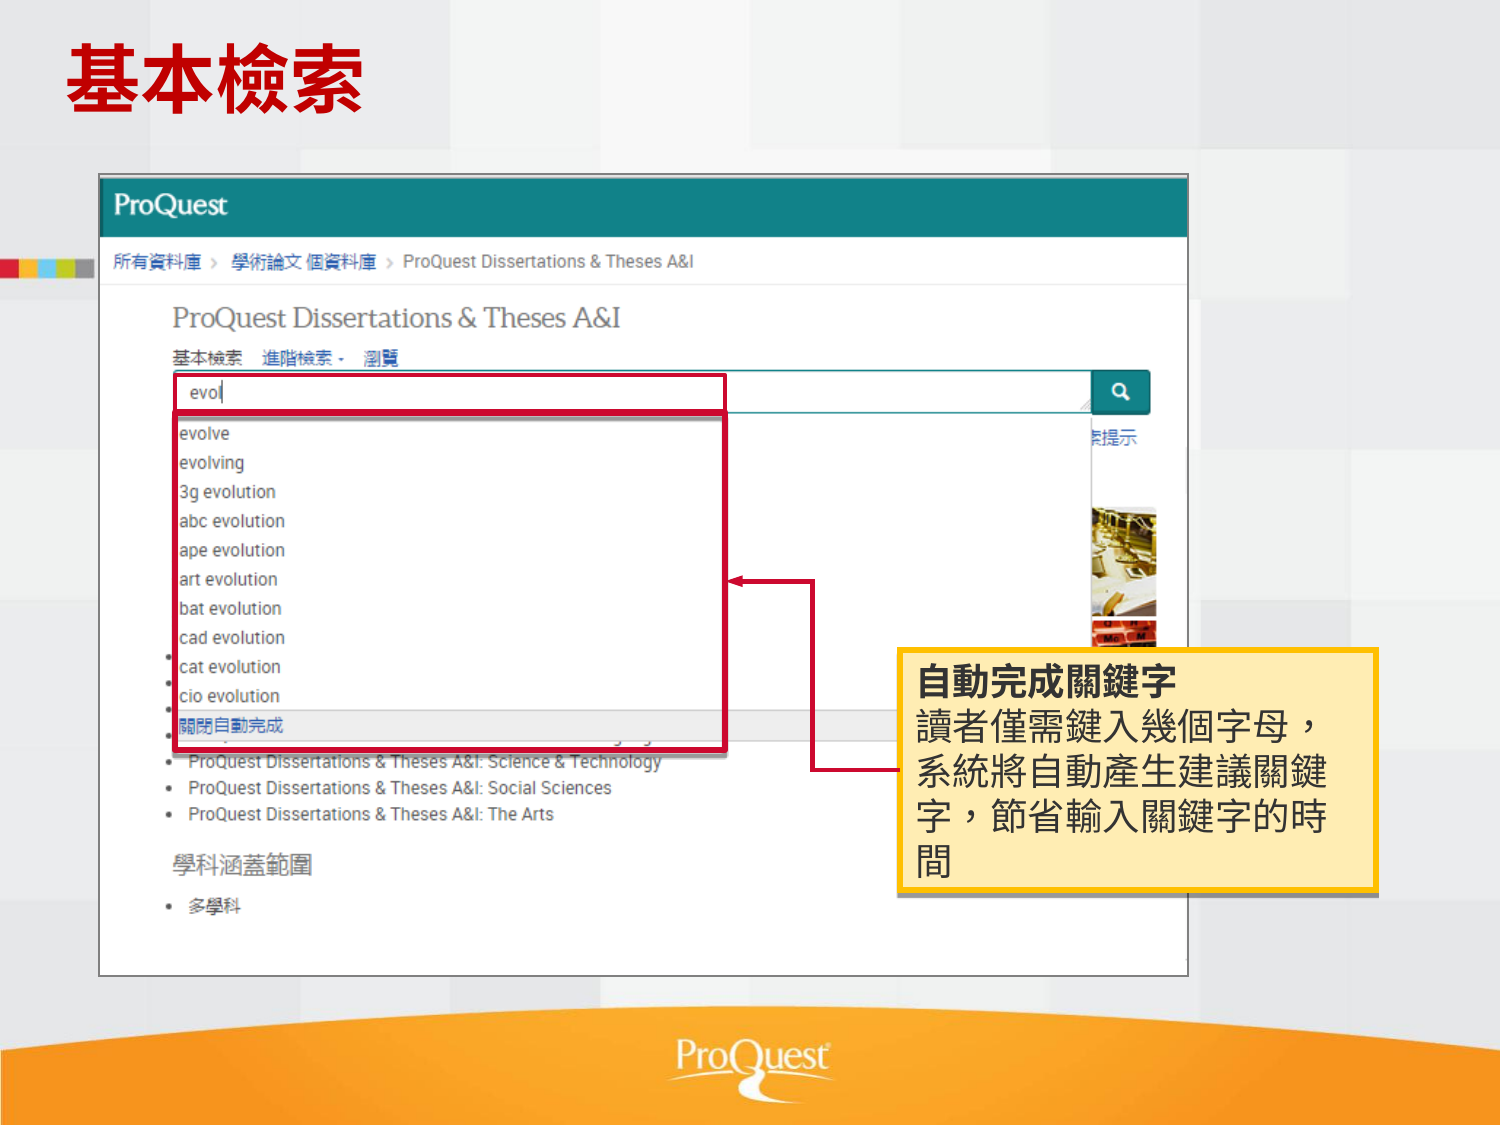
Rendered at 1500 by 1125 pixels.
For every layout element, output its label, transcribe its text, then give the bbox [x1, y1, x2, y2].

picture [99, 200, 1188, 976]
picture [177, 377, 723, 409]
text_box 基本檢索 [50, 24, 1226, 200]
picture [178, 416, 722, 421]
text_box 自動完成關鍵字 讀者僅需鍵入幾個字母，系統將自動產生建議關鍵字，節省輸入關鍵字的時間 [900, 650, 1376, 890]
picture [178, 422, 721, 747]
